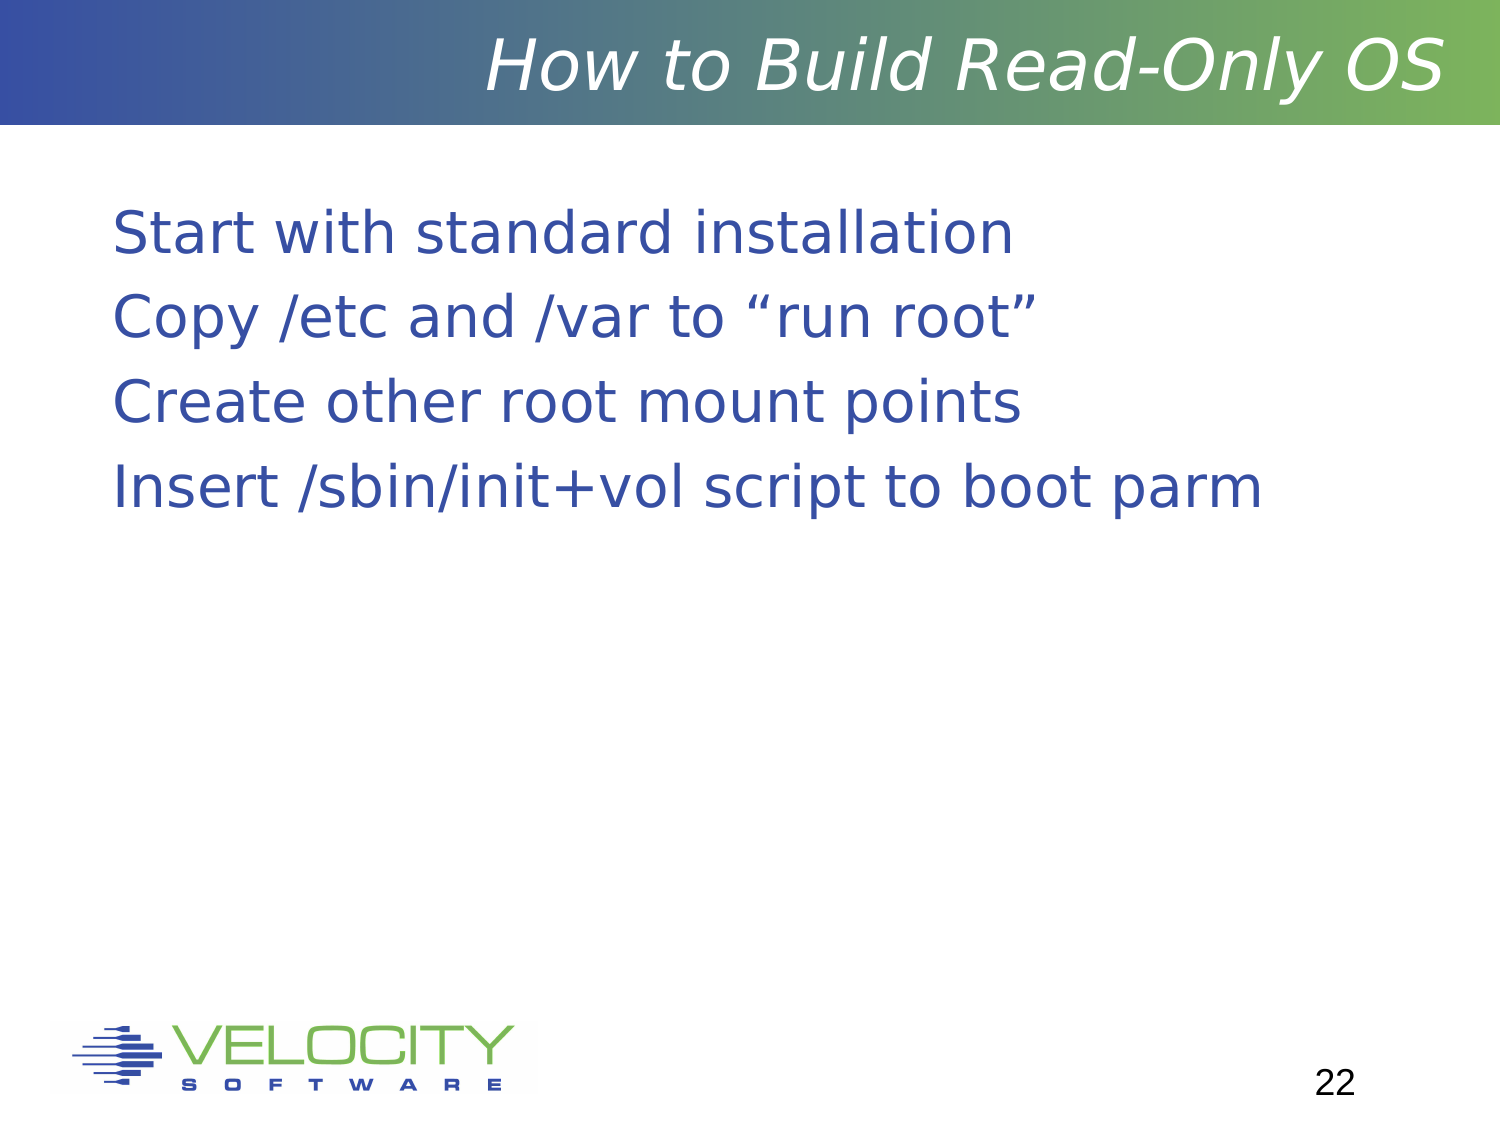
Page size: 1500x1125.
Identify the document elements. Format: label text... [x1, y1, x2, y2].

title How to Build Read-Only OS [62, 12, 1463, 113]
list Start with standard installation Copy /etc and /var to “run root” Create other root mount points Insert /sbin/init+vol script to boot parm [70, 187, 1438, 988]
picture [50, 1021, 538, 1094]
